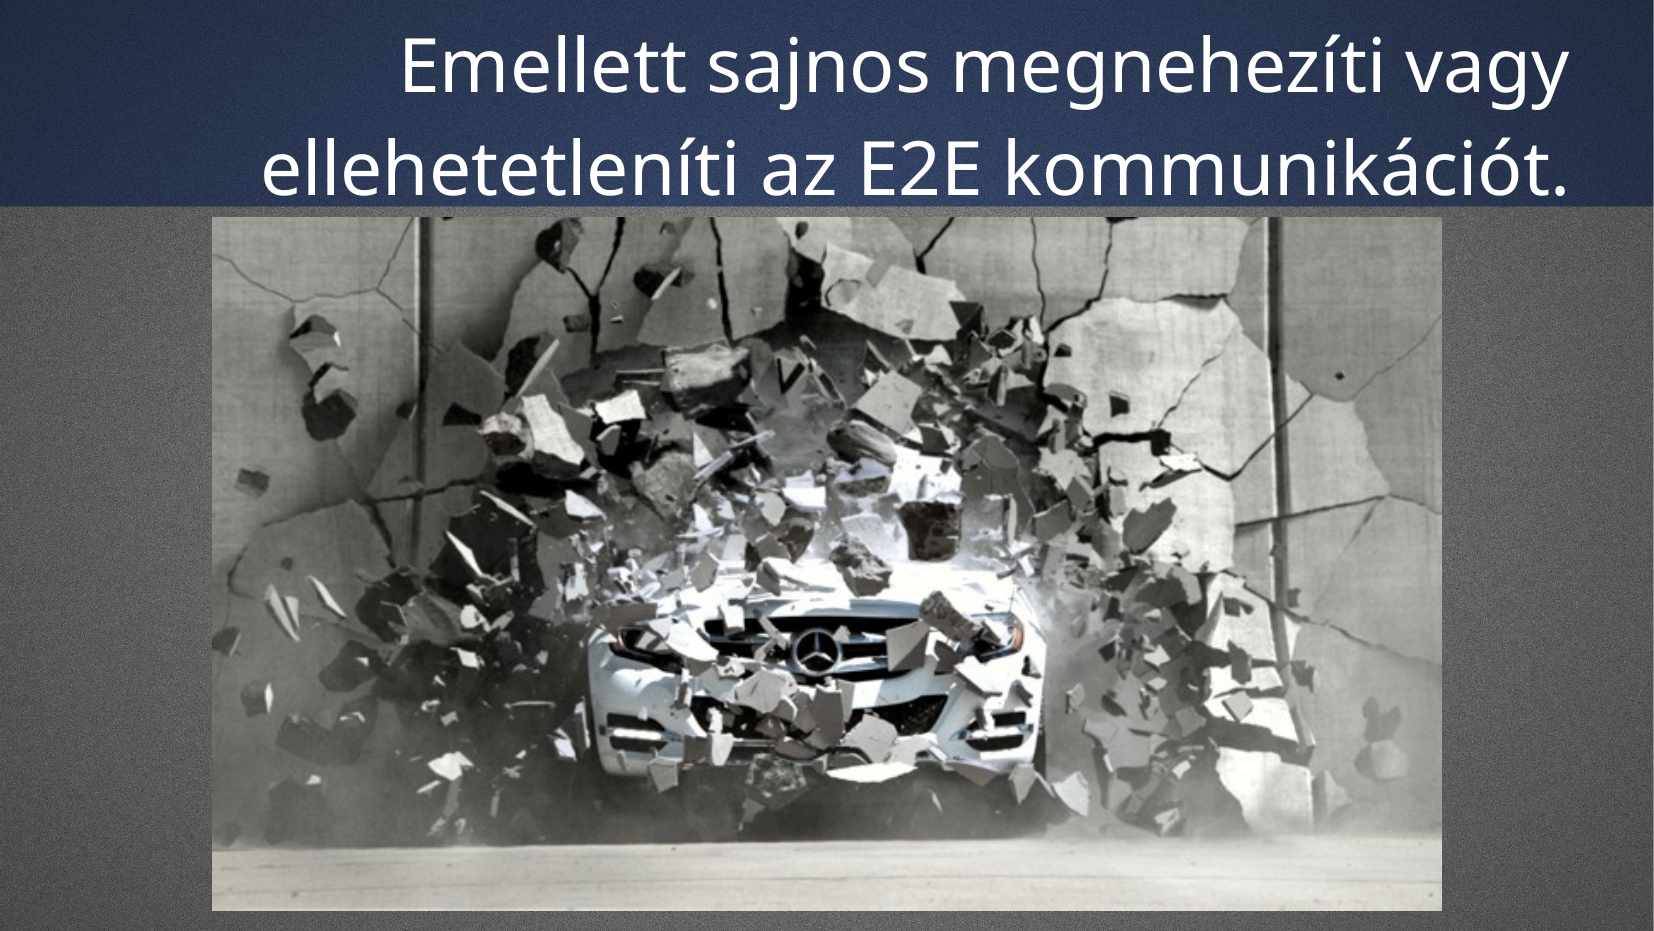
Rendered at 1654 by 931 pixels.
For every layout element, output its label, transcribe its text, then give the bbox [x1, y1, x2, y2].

picture [0, 0, 1654, 931]
title Emellett sajnos megnehezíti vagy ellehetetleníti az E2E kommunikációt. [82, 27, 1571, 203]
